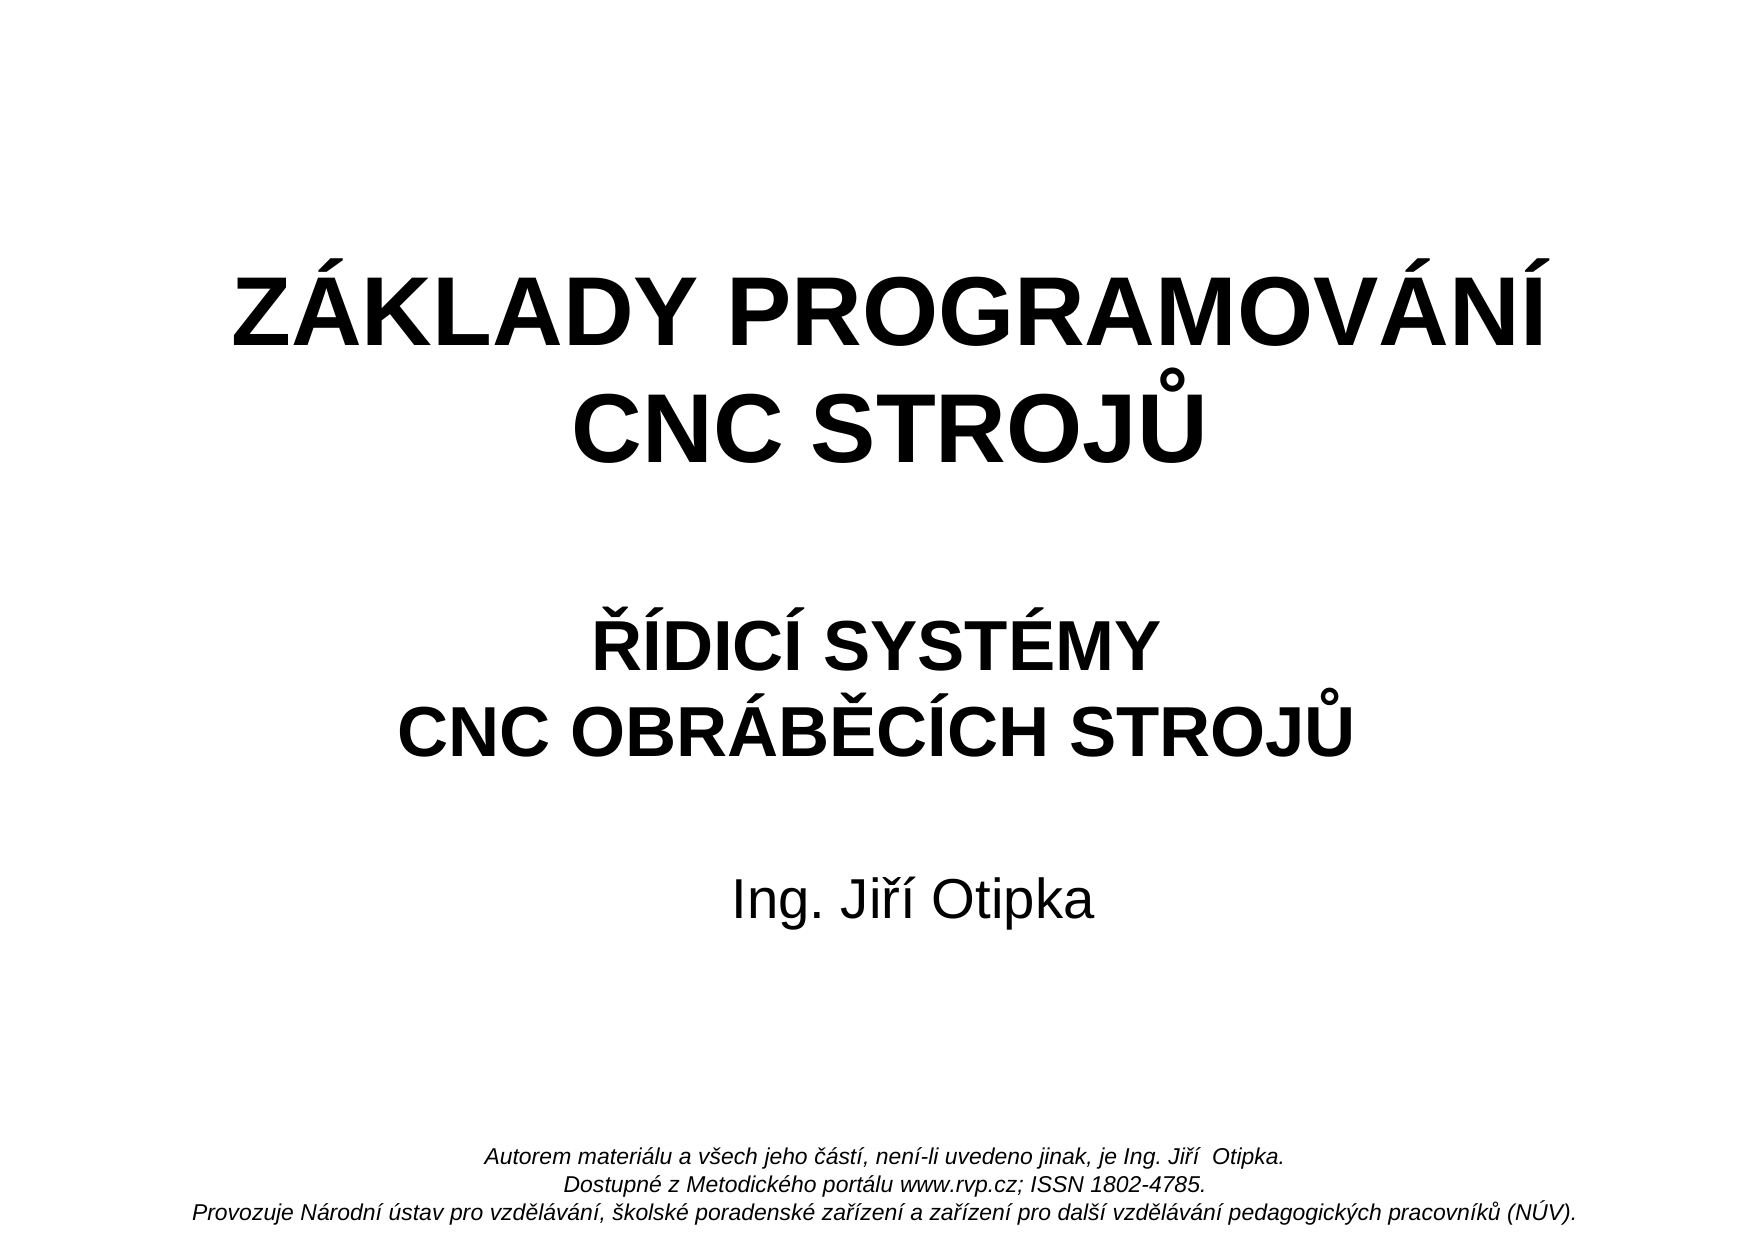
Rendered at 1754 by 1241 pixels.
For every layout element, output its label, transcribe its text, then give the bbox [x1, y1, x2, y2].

text_box Autorem materiálu a všech jeho částí, není-li uvedeno jinak, je Ing. Jiří Otipka. Dostupné z Metodického portálu www.rvp.cz; ISSN 1802-4785. Provozuje Národní ústav pro vzdělávání, školské poradenské zařízení a zařízení pro další vzdělávání pedagogických pracovníků (NÚV). [121, 1142, 1650, 1211]
text_box ŘÍDICÍ SYSTÉMY CNC OBRÁBĚCÍCH STROJŮ [300, 597, 1454, 836]
text_box ZÁKLADY PROGRAMOVÁNÍ CNC STROJŮ [141, 247, 1639, 542]
text_box Ing. Jiří Otipka [650, 861, 1176, 961]
